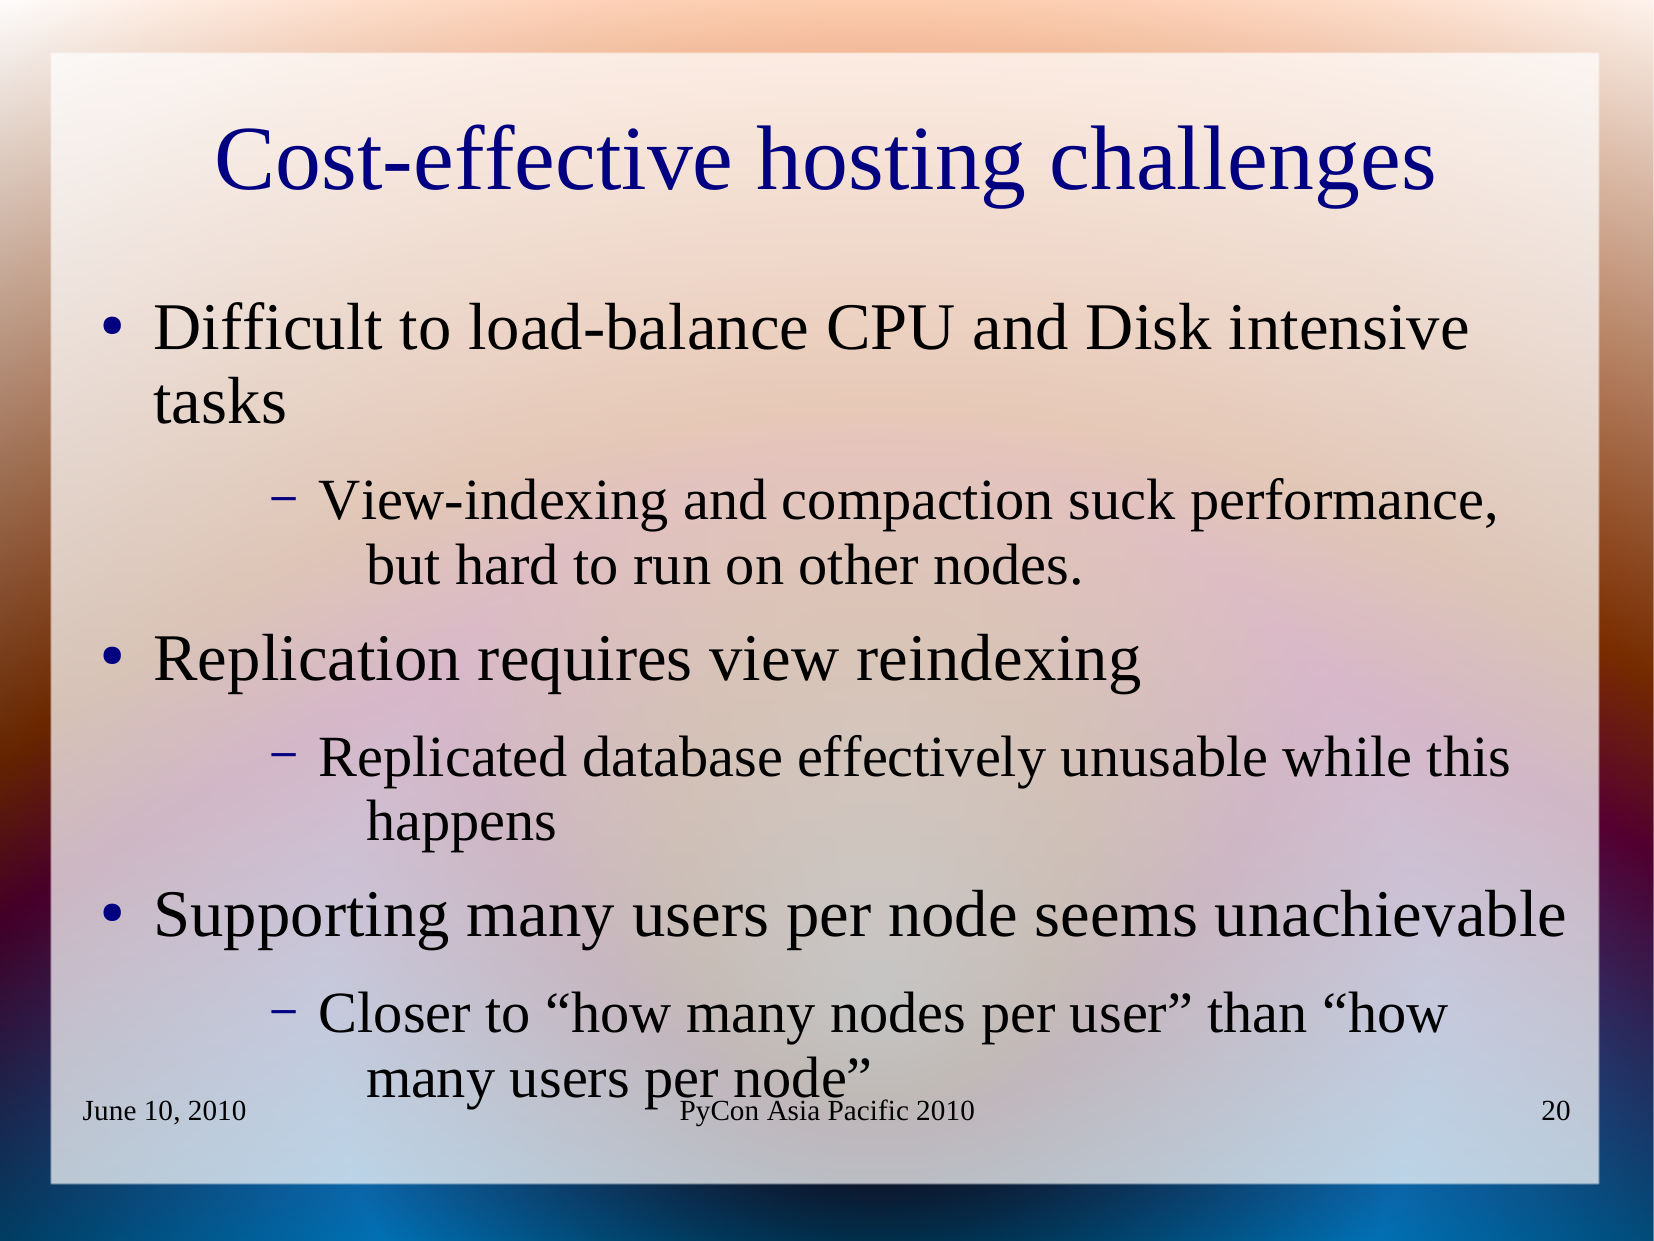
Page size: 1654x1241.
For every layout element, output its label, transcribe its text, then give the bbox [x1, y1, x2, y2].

title Cost-effective hosting challenges [82, 62, 1571, 256]
picture [0, 0, 1654, 1241]
list Difficult to load-balance CPU and Disk intensive tasks View-indexing and compaction suck performance, but hard to run on other nodes. Replication requires view reindexing Replicated database effectively unusable while this happens Supporting many users per node seems unachievable Closer to “how many nodes per user” than “how many users per node” [82, 290, 1571, 1116]
